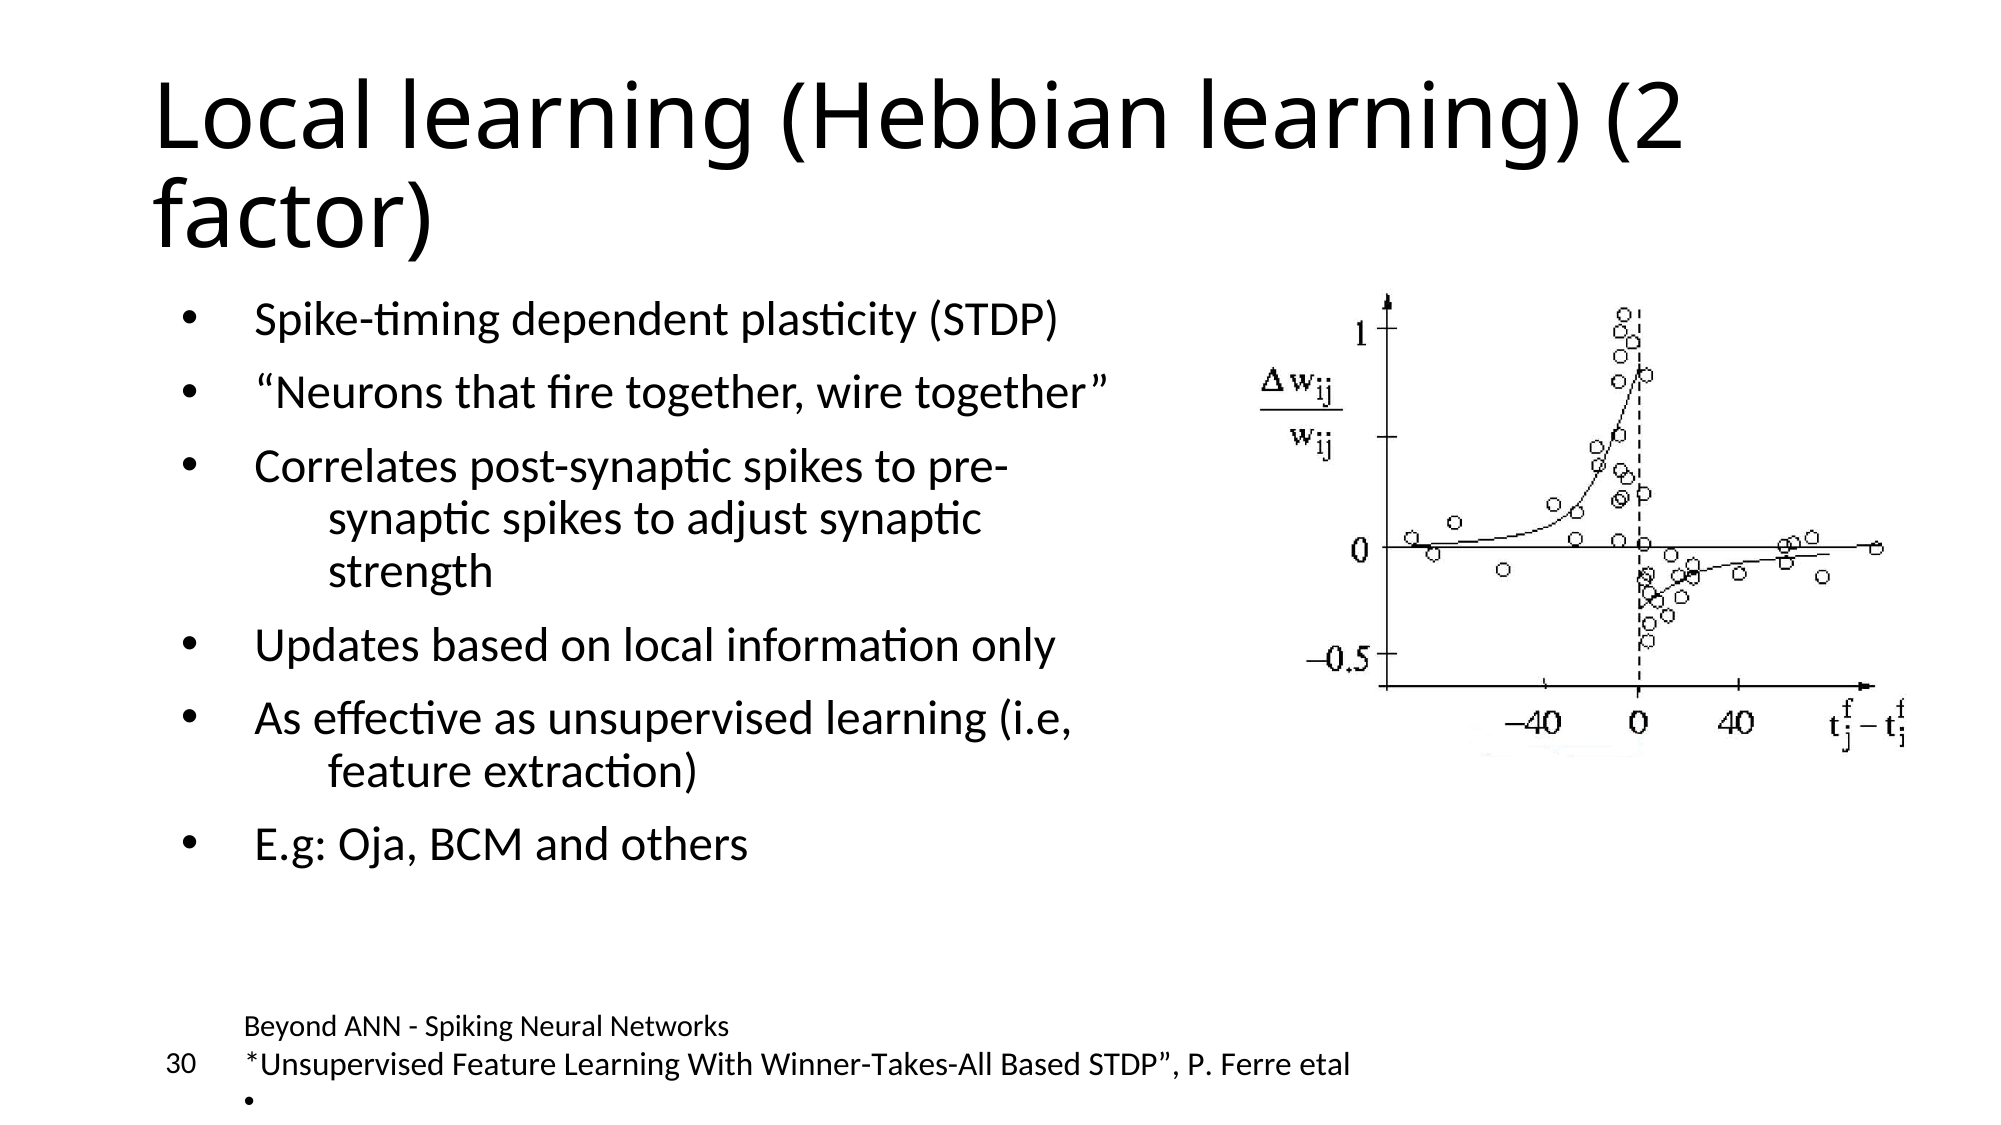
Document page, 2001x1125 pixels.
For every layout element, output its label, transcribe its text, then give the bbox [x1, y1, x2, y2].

list Spike-timing dependent plasticity (STDP) “Neurons that fire together, wire together” Correlates post-synaptic spikes to pre-synaptic spikes to adjust synaptic strength Updates based on local information only As effective as unsupervised learning (i.e, feature extraction) E.g: Oja, BCM and others [165, 285, 1139, 925]
picture [1252, 285, 1921, 761]
text_box [0, 999, 244, 1125]
text_box Beyond ANN - Spiking Neural Networks *Unsupervised Feature Learning With Winner-Takes-All Based STDP”, P. Ferre etal [244, 999, 1785, 1125]
title Local learning (Hebbian learning) (2 factor) [137, 59, 1863, 278]
